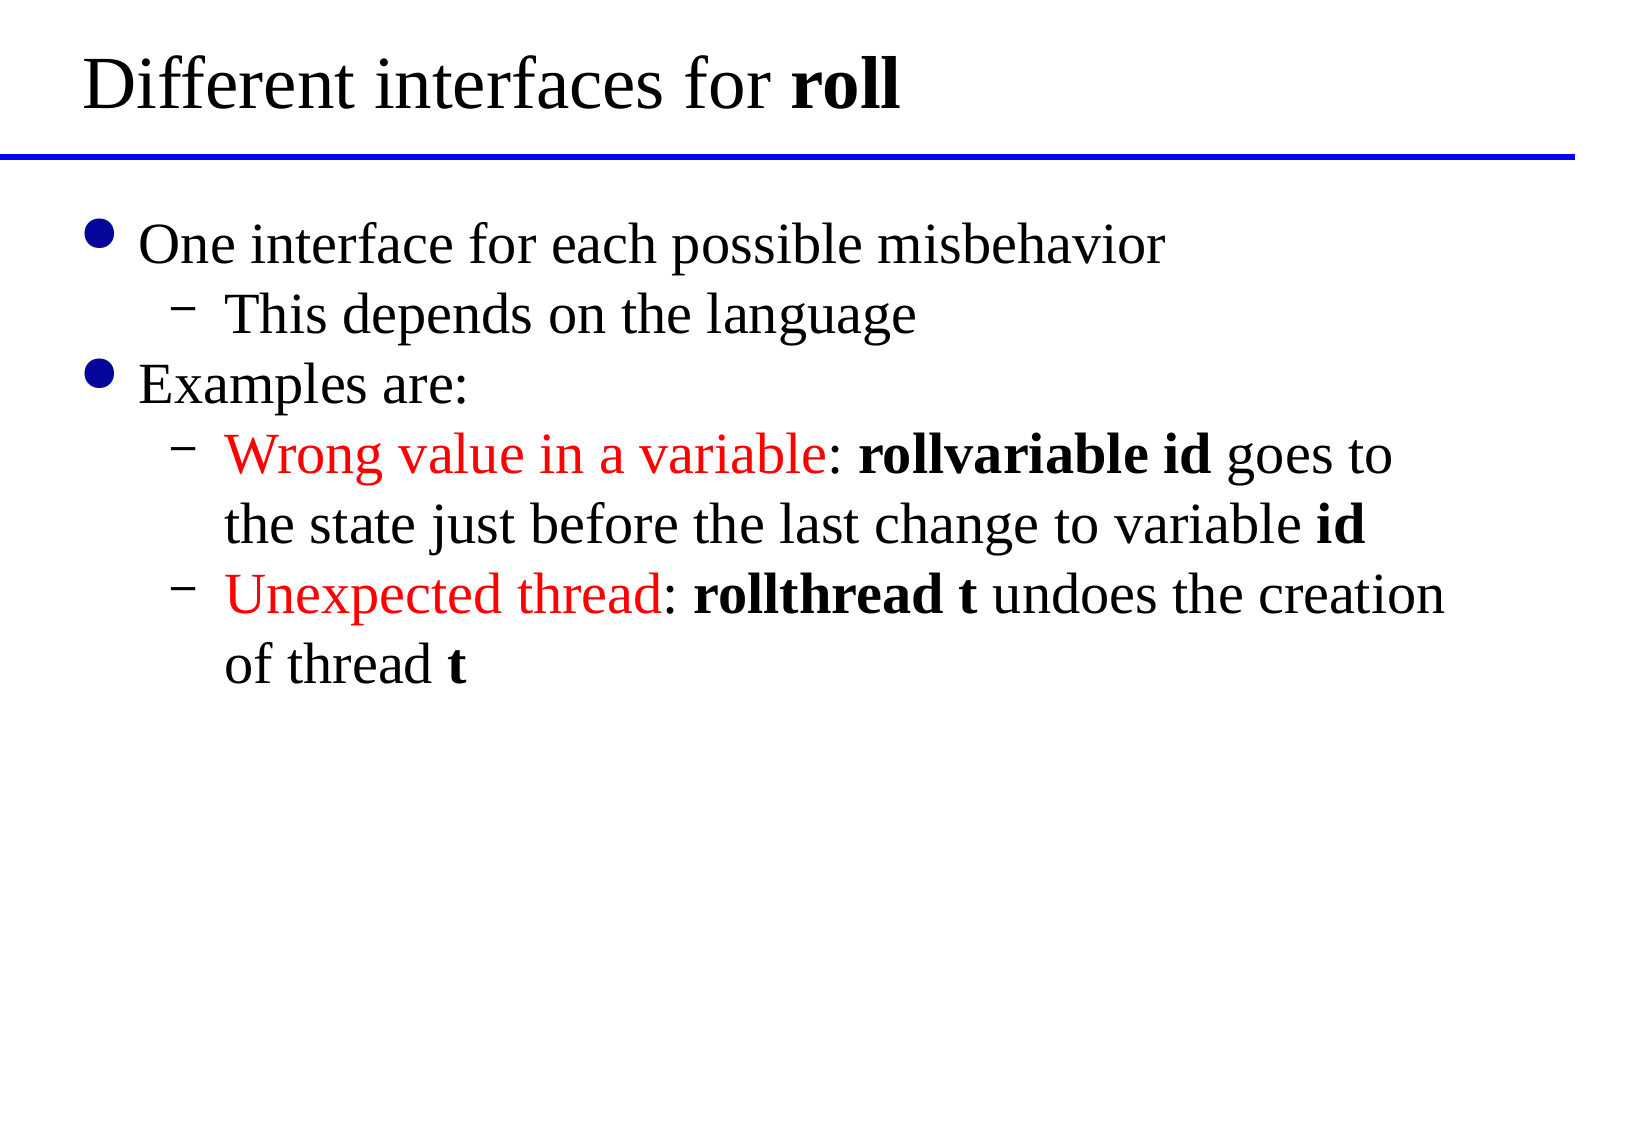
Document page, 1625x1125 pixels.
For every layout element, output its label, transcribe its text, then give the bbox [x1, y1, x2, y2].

title Different interfaces for roll [67, 27, 1544, 131]
list One interface for each possible misbehavior This depends on the language Examples are: Wrong value in a variable: rollvariable id goes to the state just before the last change to variable id Unexpected thread: rollthread t undoes the creation of thread t [67, 198, 1478, 1061]
